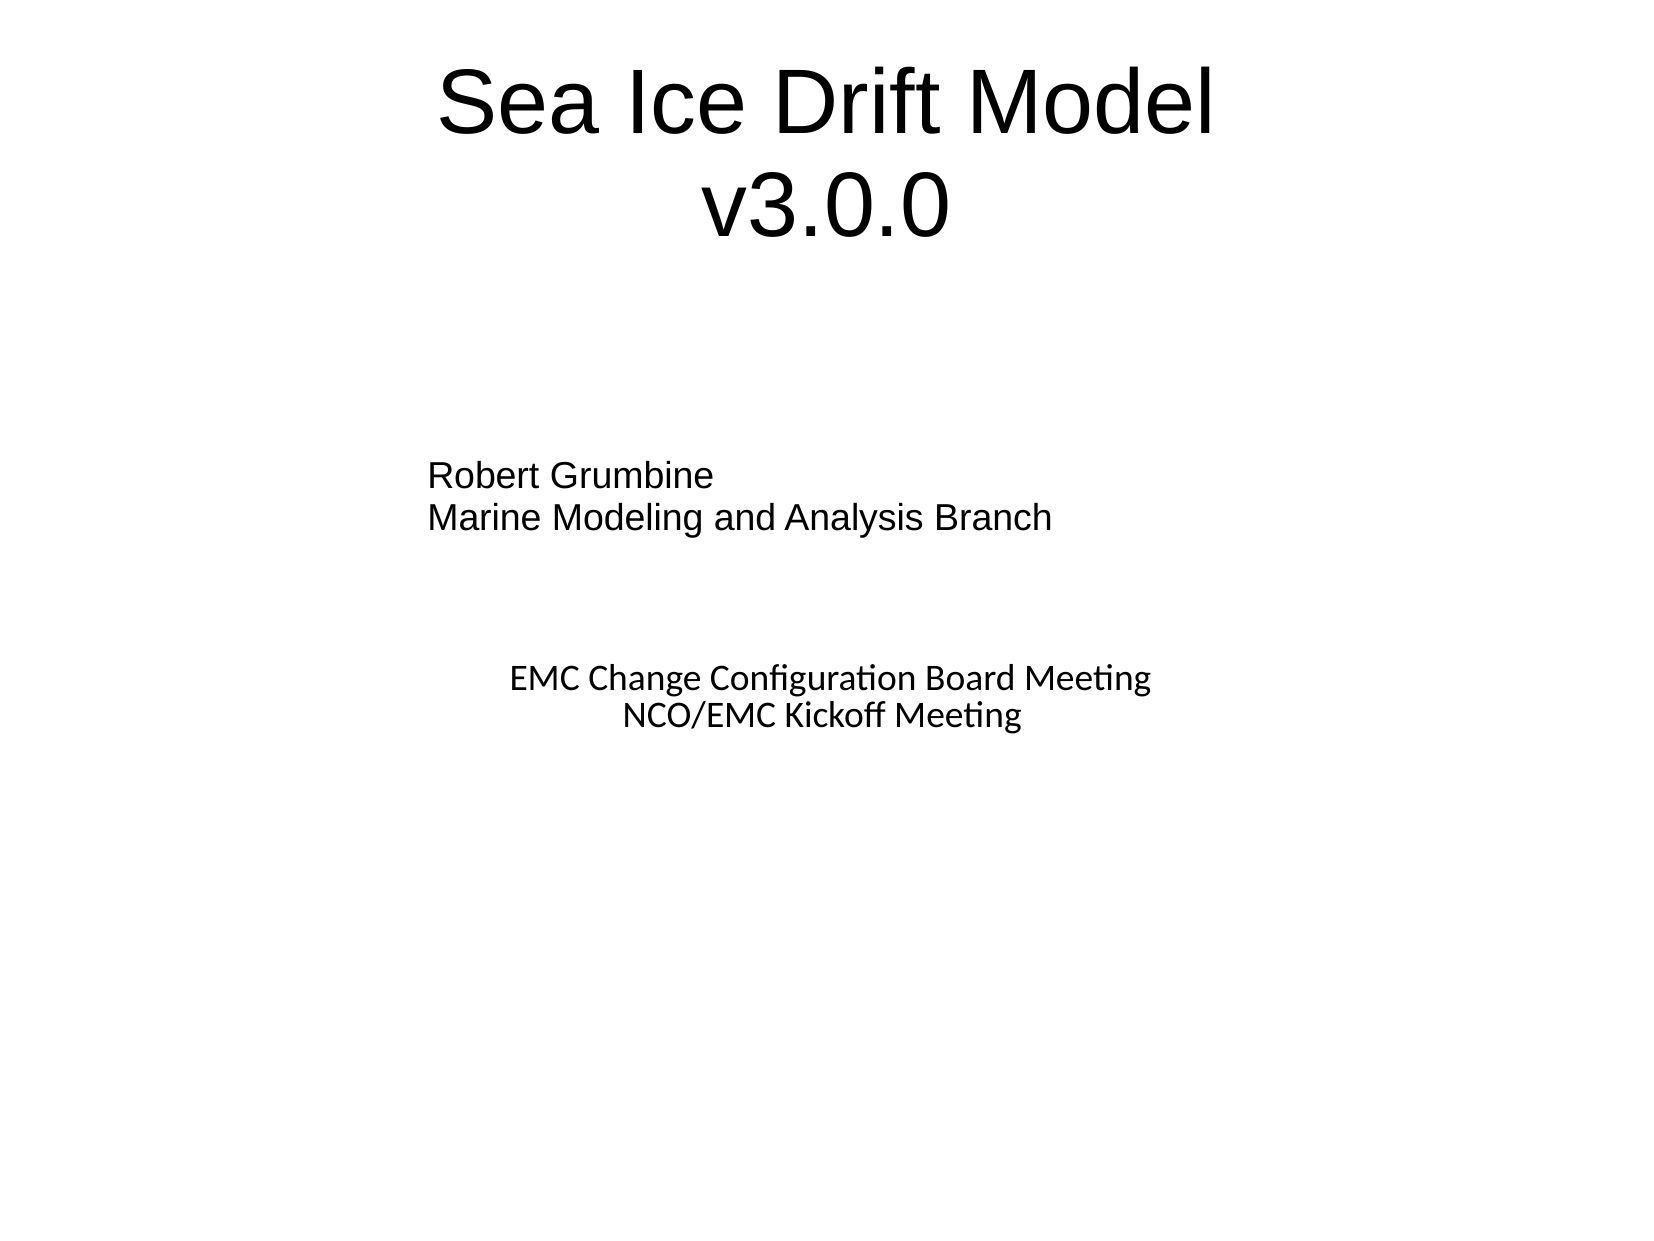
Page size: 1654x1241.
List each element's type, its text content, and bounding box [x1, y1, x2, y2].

title Sea Ice Drift Model v3.0.0 [82, 50, 1571, 256]
text_box Robert Grumbine Marine Modeling and Analysis Branch [412, 446, 1070, 546]
subtitle EMC Change Configuration Board Meeting NCO/EMC Kickoff Meeting [82, 297, 1571, 1102]
